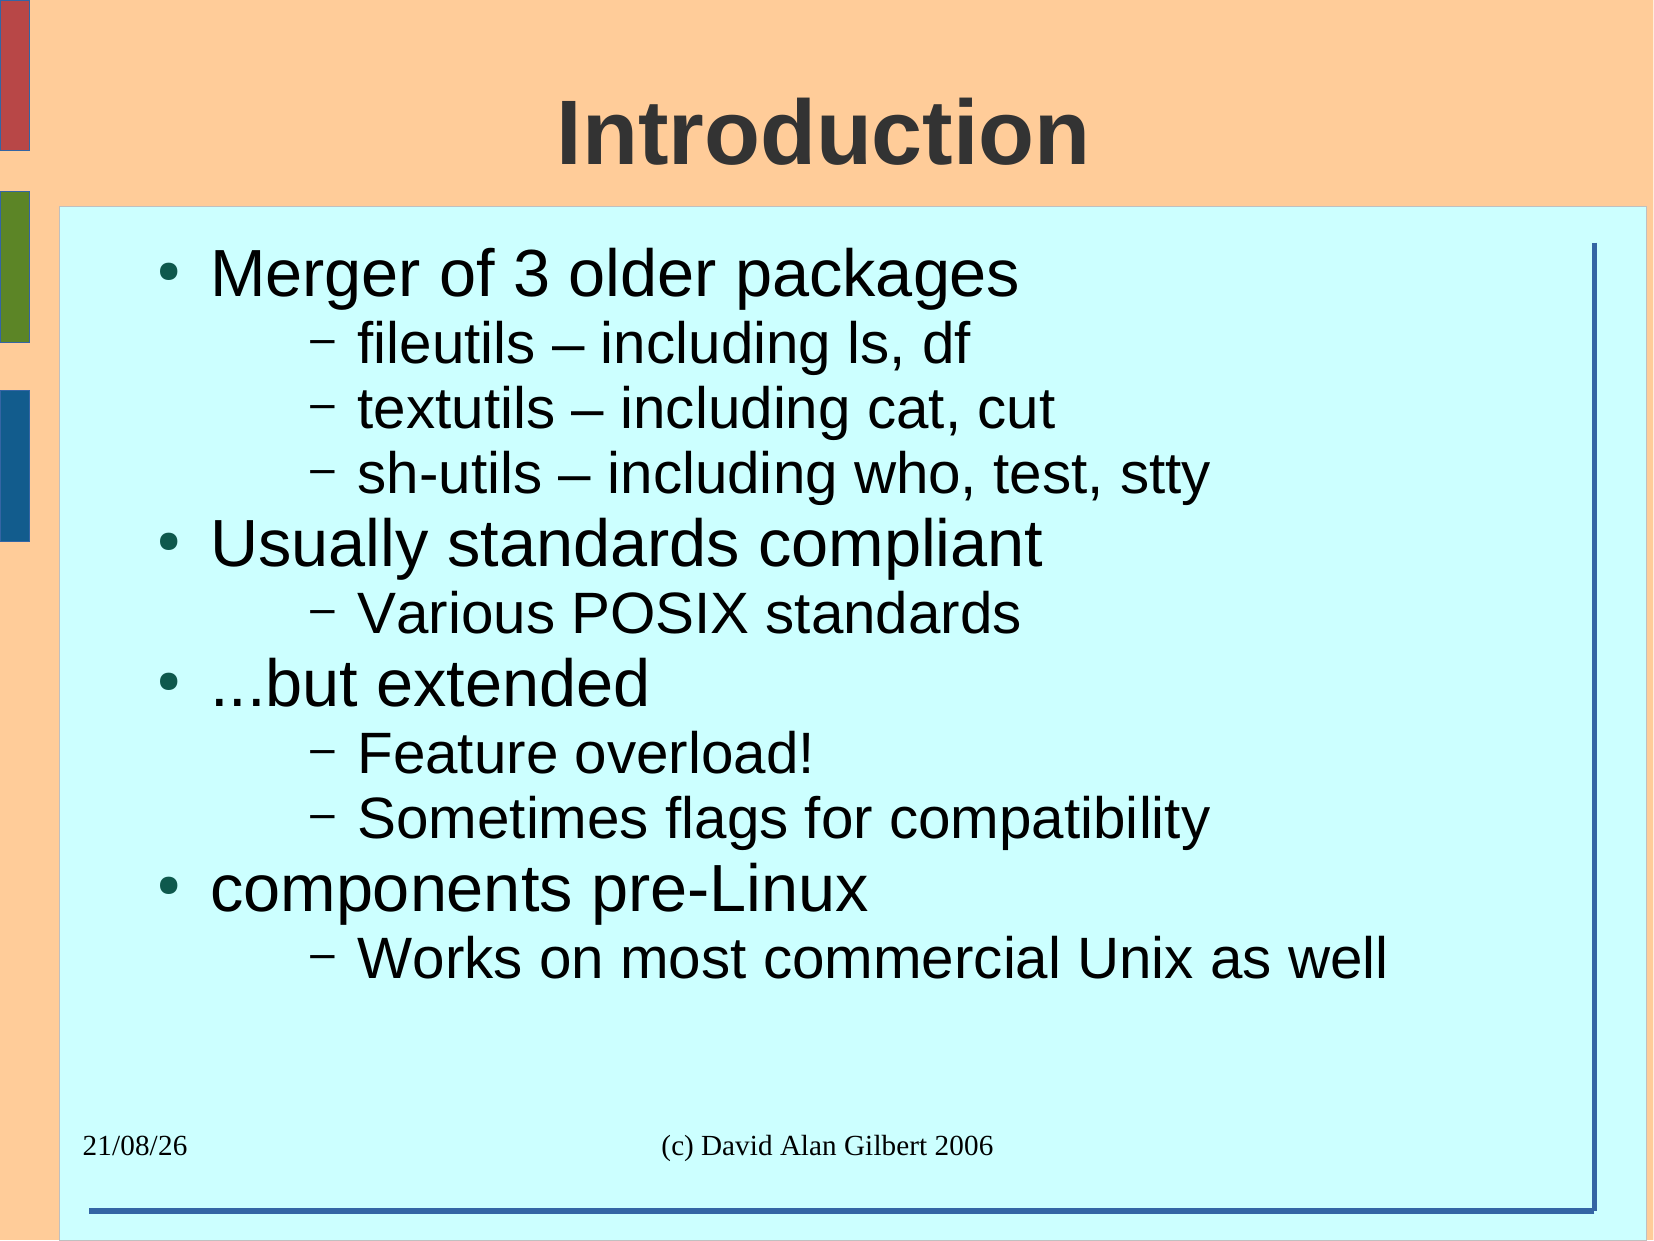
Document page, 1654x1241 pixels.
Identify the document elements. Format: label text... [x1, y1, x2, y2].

title Introduction [118, 29, 1531, 237]
list Merger of 3 older packages fileutils – including ls, df textutils – including cat, cut sh-utils – including who, test, stty Usually standards compliant Various POSIX standards ...but extended Feature overload! Sometimes flags for compatibility components pre-Linux Works on most commercial Unix as well [121, 236, 1534, 1127]
